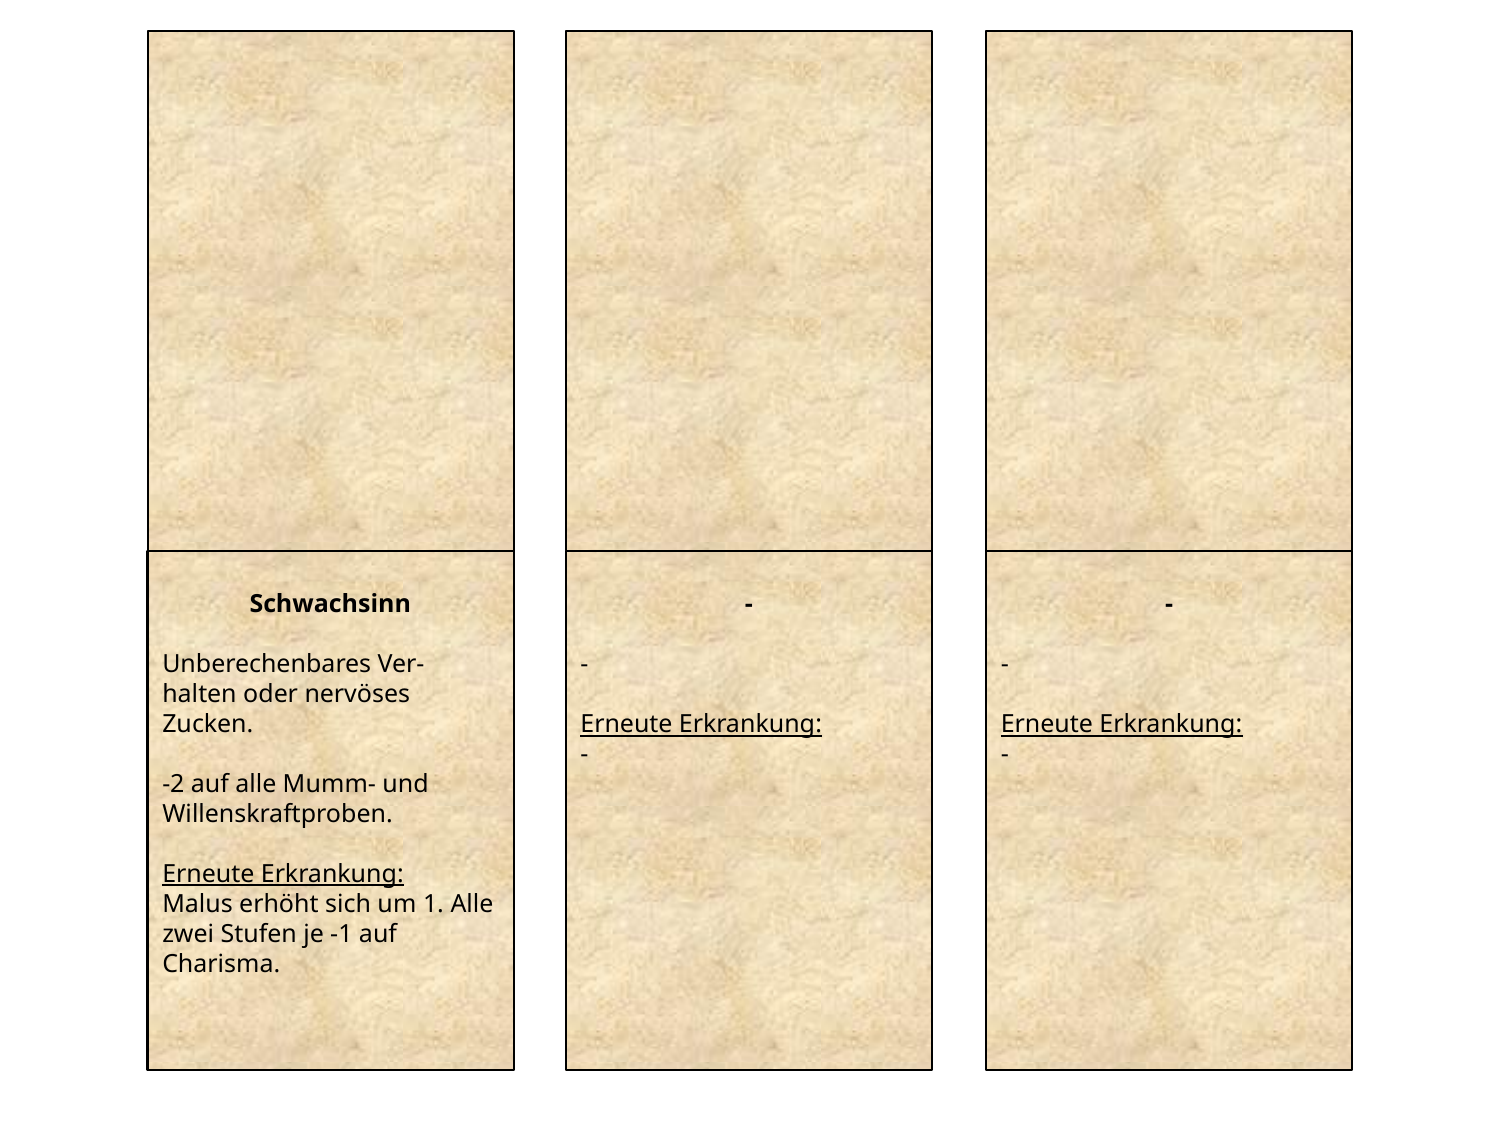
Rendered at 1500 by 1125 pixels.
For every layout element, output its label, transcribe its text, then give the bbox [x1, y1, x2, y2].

text_box Schwachsinn Unberechenbares Ver-halten oder nervöses Zucken. -2 auf alle Mumm- und Willenskraftproben. Erneute Erkrankung: Malus erhöht sich um 1. Alle zwei Stufen je -1 auf Charisma. [147, 550, 514, 1071]
text_box [565, 30, 932, 550]
text_box - - Erneute Erkrankung: - [986, 550, 1353, 1071]
text_box [147, 30, 514, 550]
text_box [986, 30, 1353, 550]
text_box - - Erneute Erkrankung: - [565, 550, 932, 1071]
